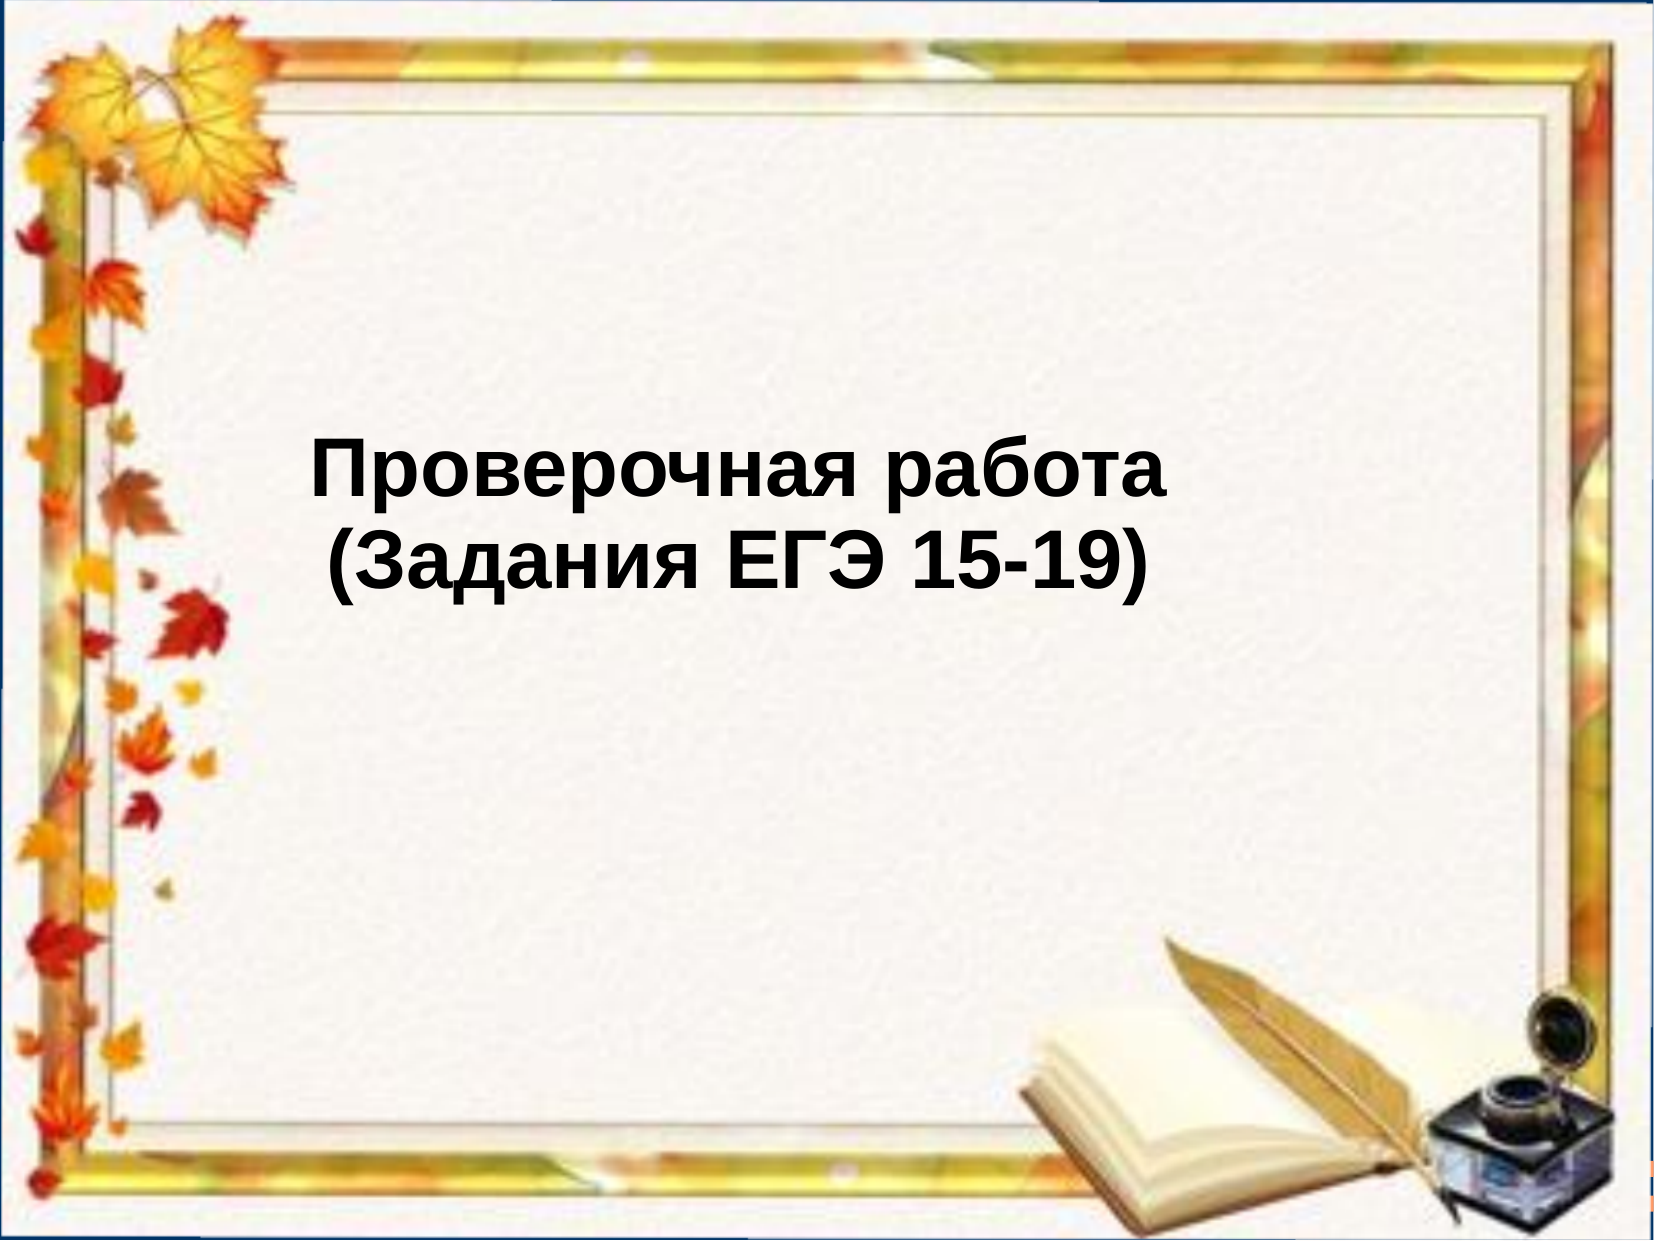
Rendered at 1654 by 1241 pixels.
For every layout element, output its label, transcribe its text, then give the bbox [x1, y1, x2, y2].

picture [0, 0, 1654, 1241]
text_box Проверочная работа (Задания ЕГЭ 15-19) [295, 413, 1465, 615]
